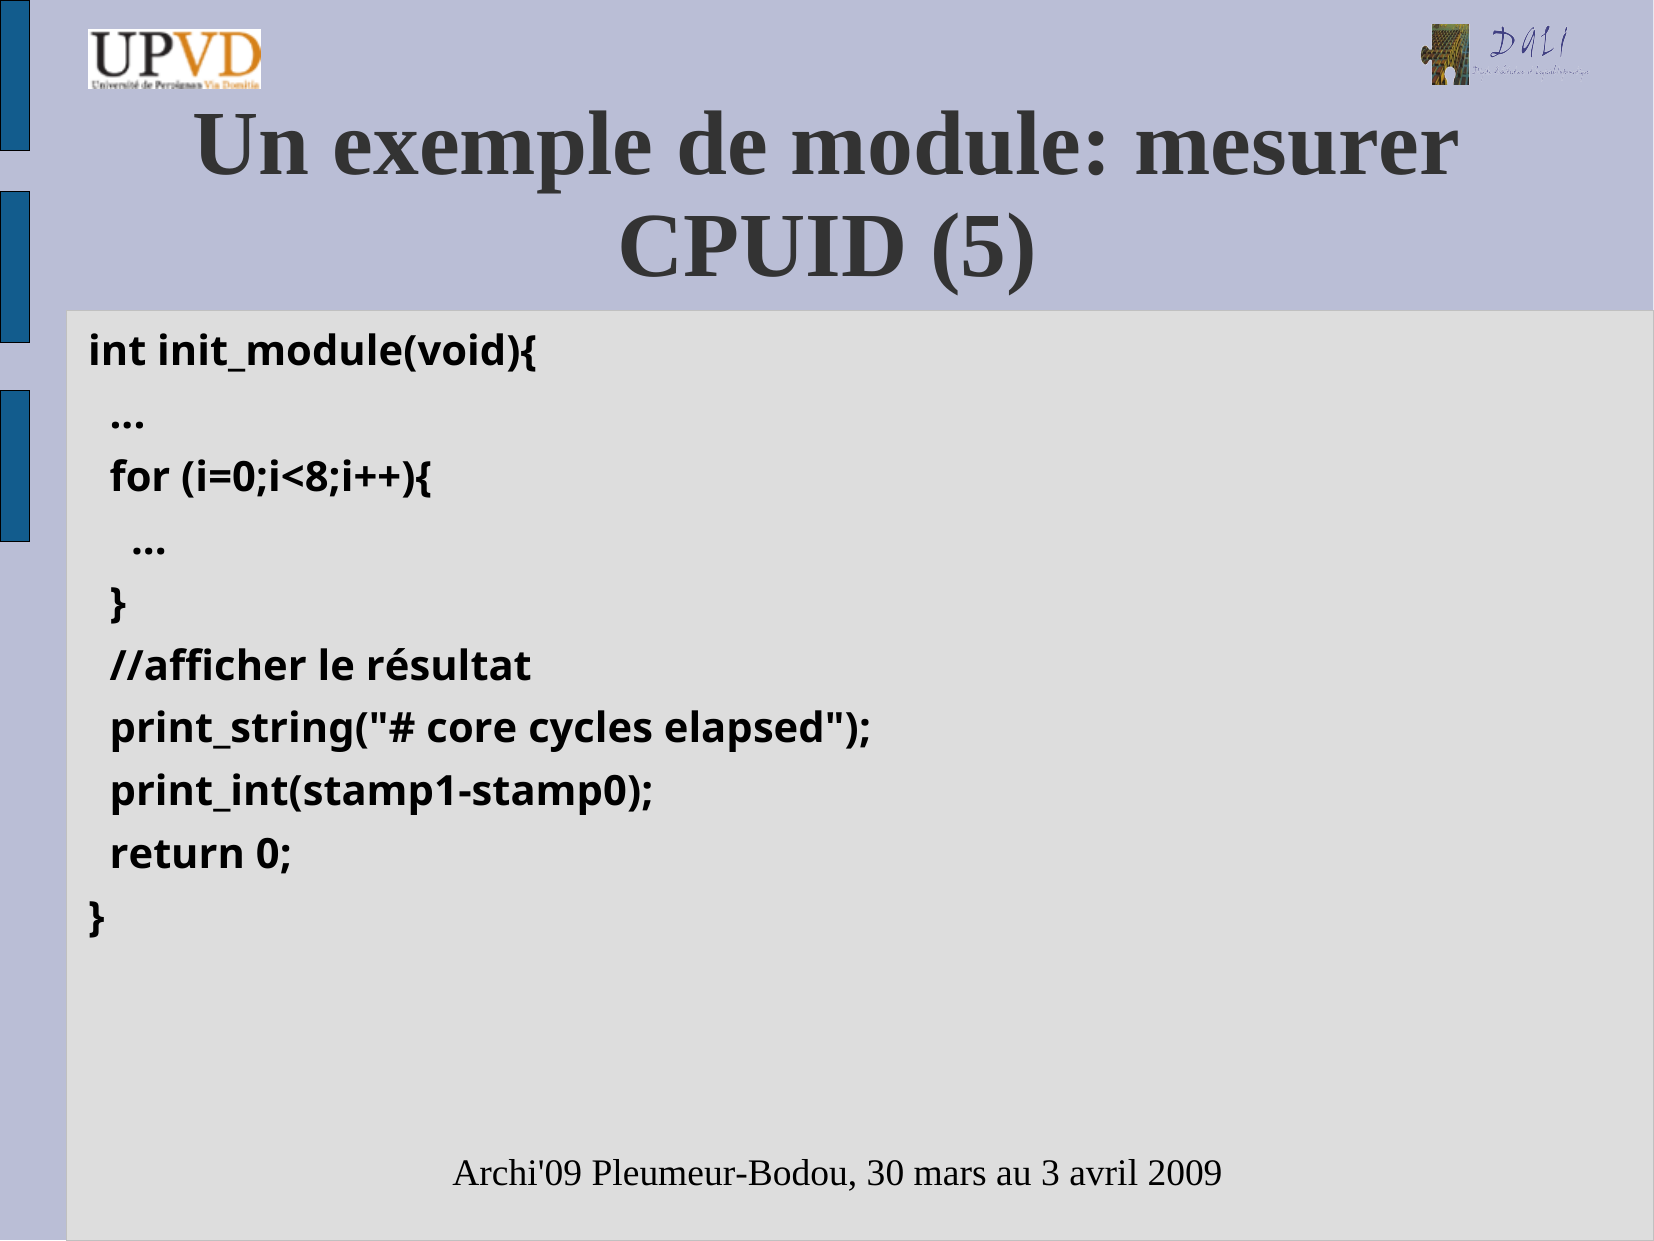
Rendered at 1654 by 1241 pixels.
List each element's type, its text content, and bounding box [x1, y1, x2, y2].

picture [1420, 24, 1593, 85]
list int init_module(void){ ... for (i=0;i<8;i++){ ... } //afficher le résultat print_string("# core cycles elapsed"); print_int(stamp1-stamp0); return 0; } [88, 320, 1563, 1126]
text_box Archi'09 Pleumeur-Bodou, 30 mars au 3 avril 2009 [452, 1151, 1226, 1204]
picture [88, 29, 261, 89]
title Un exemple de module: mesurer CPUID (5) [121, 91, 1534, 299]
